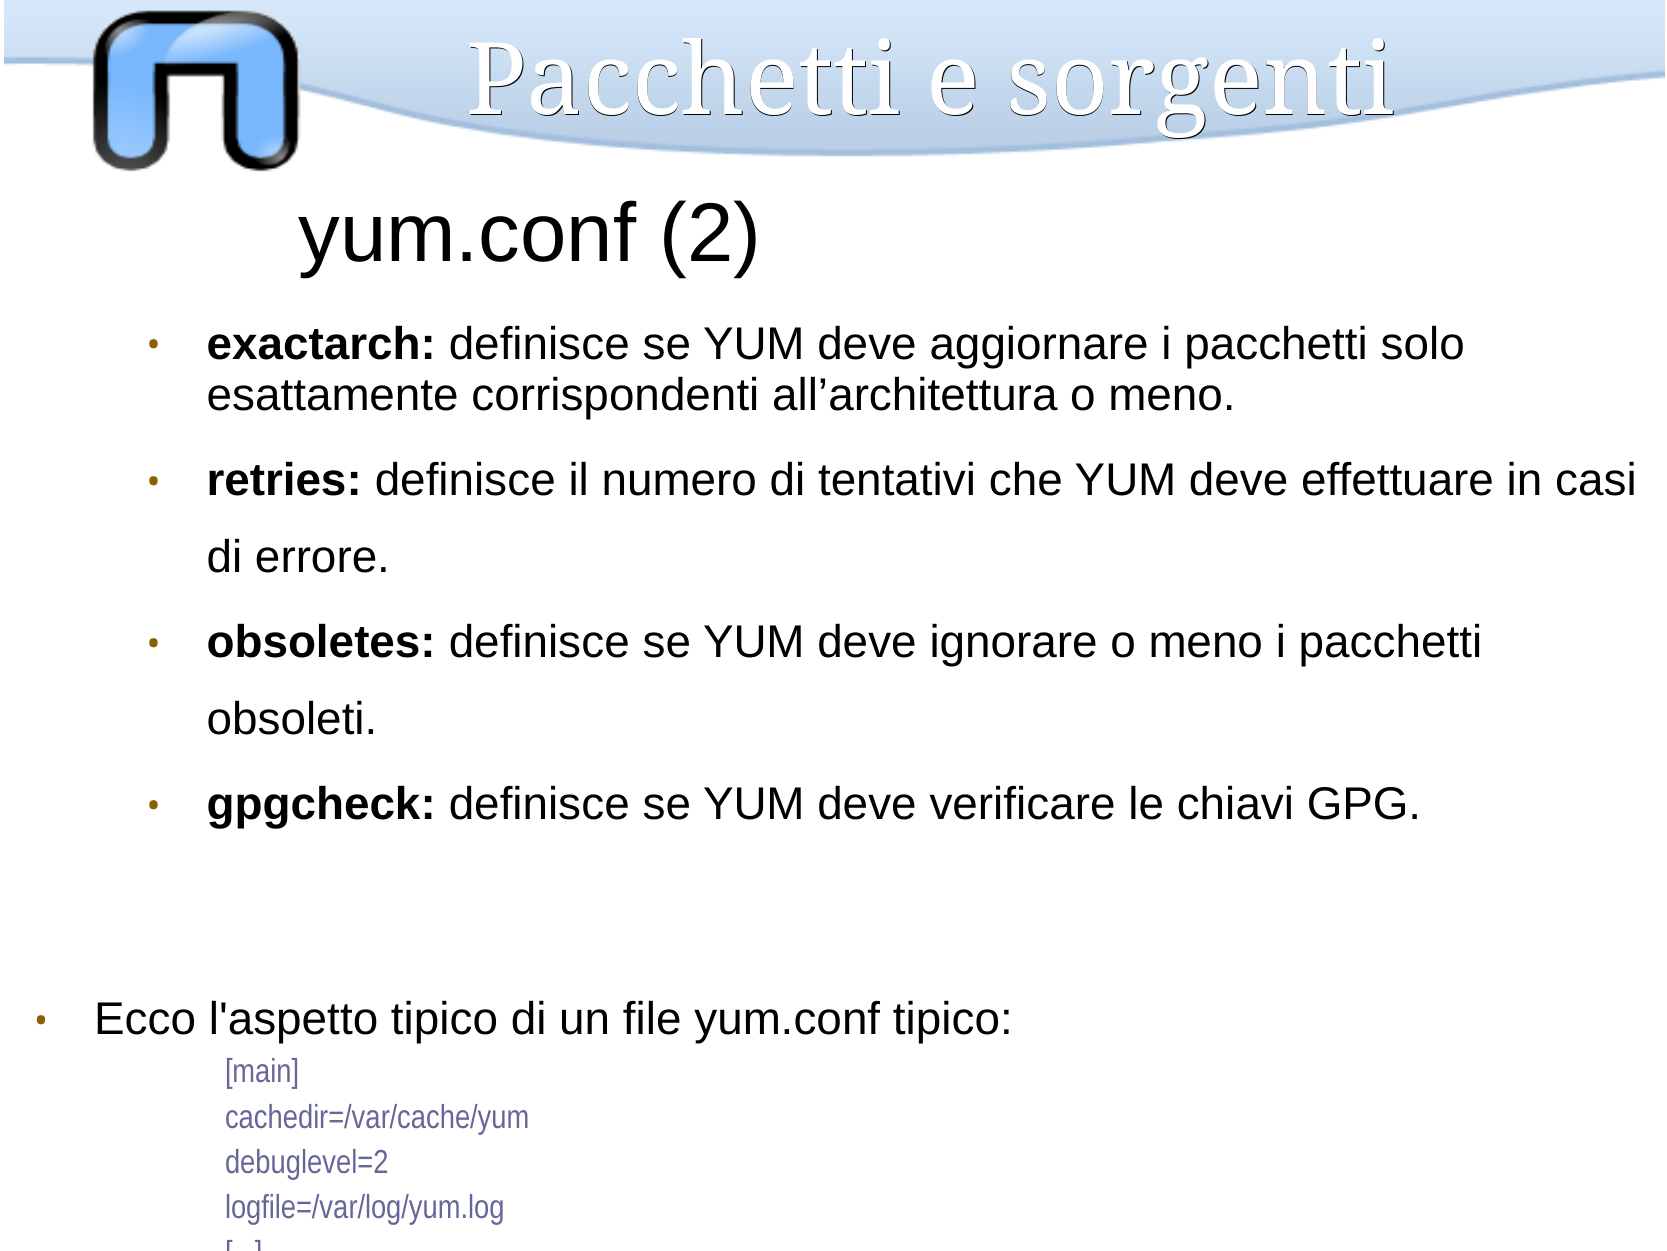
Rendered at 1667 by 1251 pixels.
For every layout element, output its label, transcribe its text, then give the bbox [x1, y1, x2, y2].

picture [0, 0, 1667, 317]
list exactarch: definisce se YUM deve aggiornare i pacchetti solo esattamente corrispondenti all’architettura o meno. retries: definisce il numero di tentativi che YUM deve effettuare in casi di errore. obsoletes: definisce se YUM deve ignorare o meno i pacchetti obsoleti. gpgcheck: definisce se YUM deve verificare le chiavi GPG. Ecco l'aspetto tipico di un file yum.conf tipico: [main] cachedir=/var/cache/yum debuglevel=2 logfile=/var/log/yum.log [...] [0, 317, 1667, 1251]
text_box Pacchetti e sorgenti [373, 0, 1497, 159]
title yum.conf (2) [283, 157, 1409, 308]
